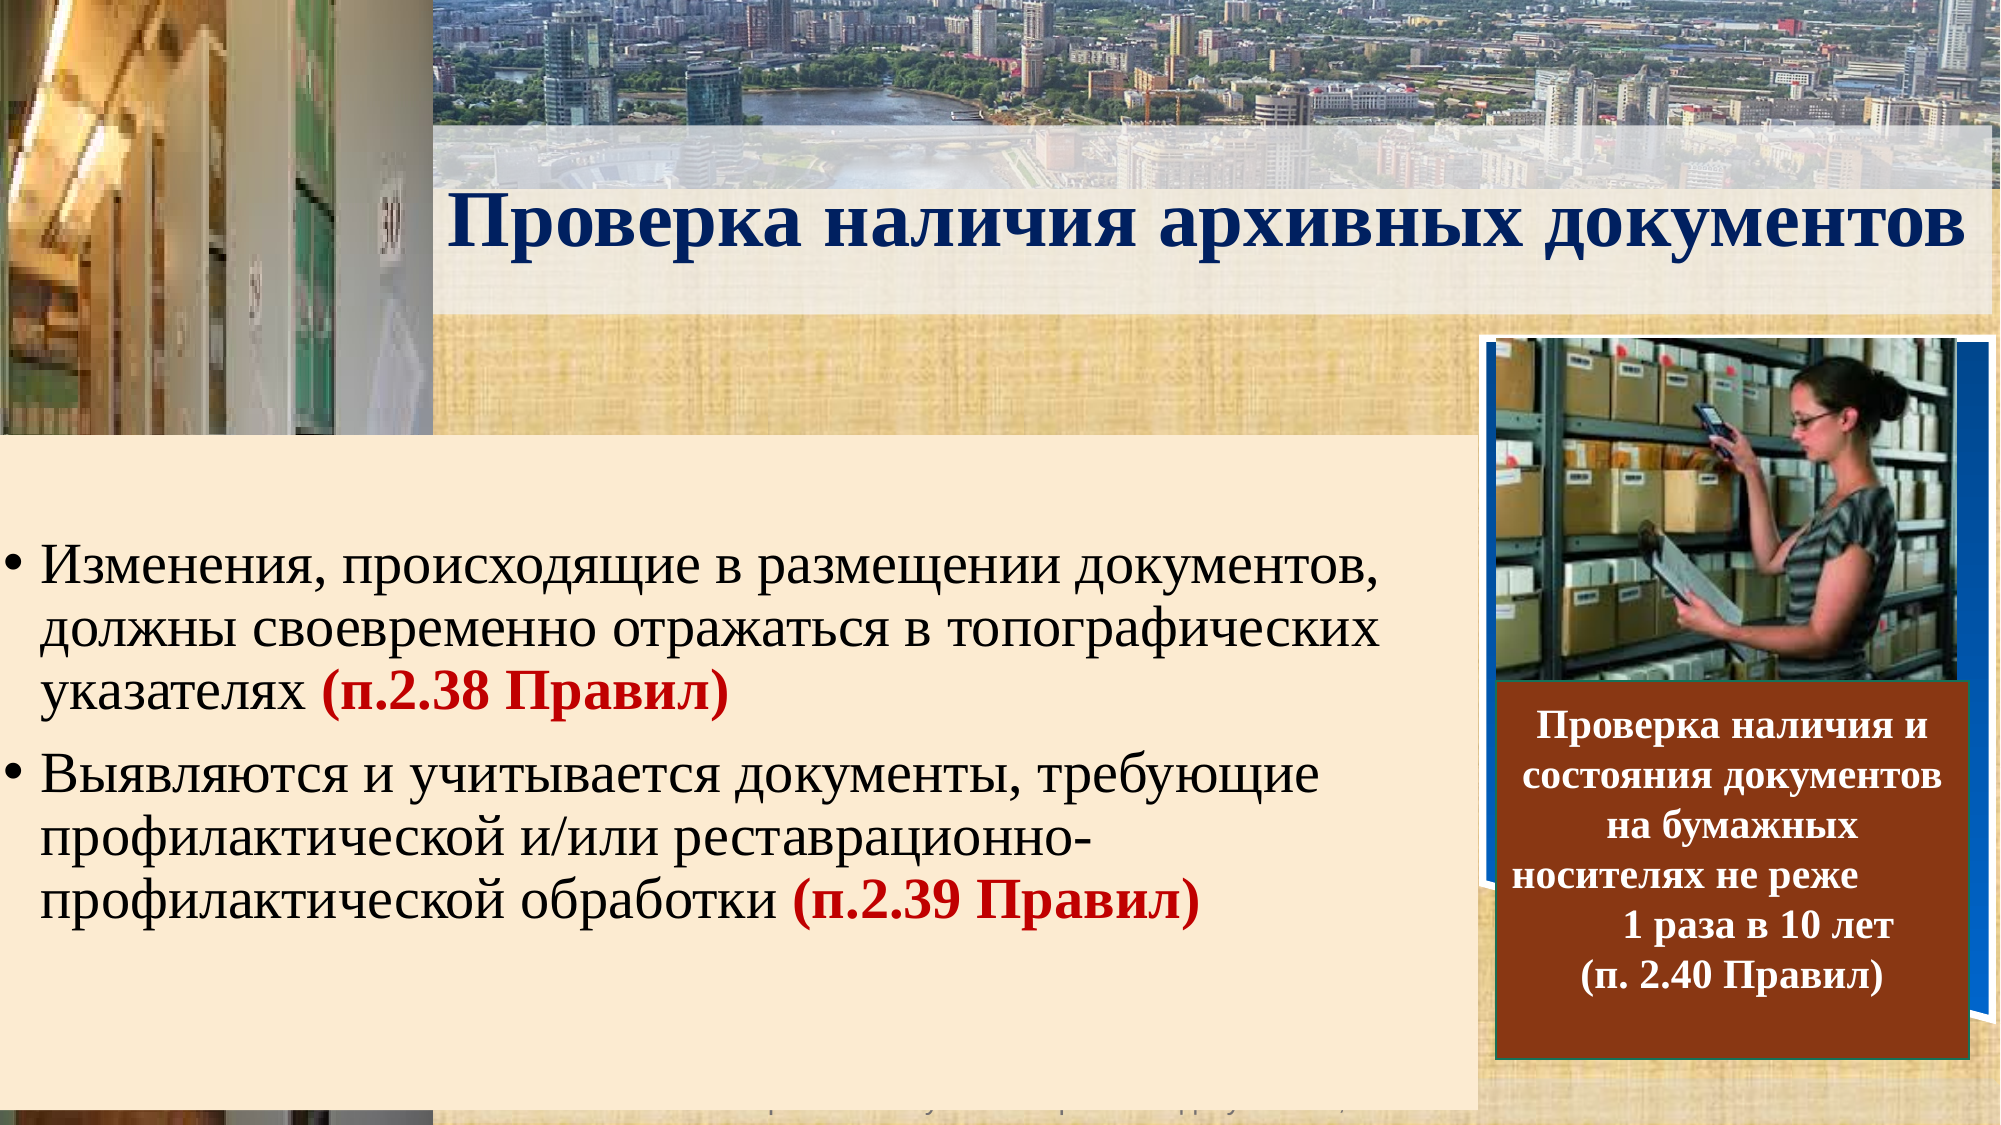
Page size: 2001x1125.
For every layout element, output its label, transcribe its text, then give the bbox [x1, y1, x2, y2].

text_box Резкие колебания (сезонные и в течении одних суток) температуры (+/- 5 С) и относительной влажности воздуха (+/- 10%) не допускаются. [1013, 0, 1320, 125]
picture [0, 1111, 2001, 1125]
text_box Проверка наличия и состояния документов на бумажных носителях не реже 1 раза в 10 лет (п. 2.40 Правил) [1496, 680, 1969, 1059]
title Проверка наличия архивных документов [433, 125, 1993, 315]
picture [0, 0, 2001, 1086]
list Изменения, происходящие в размещении документов, должны своевременно отражаться в топографических указателях (п.2.38 Правил) Выявляются и учитывается документы, требующие профилактической и/или реставрационно-профилактической обработки (п.2.39 Правил) [0, 435, 1478, 1111]
